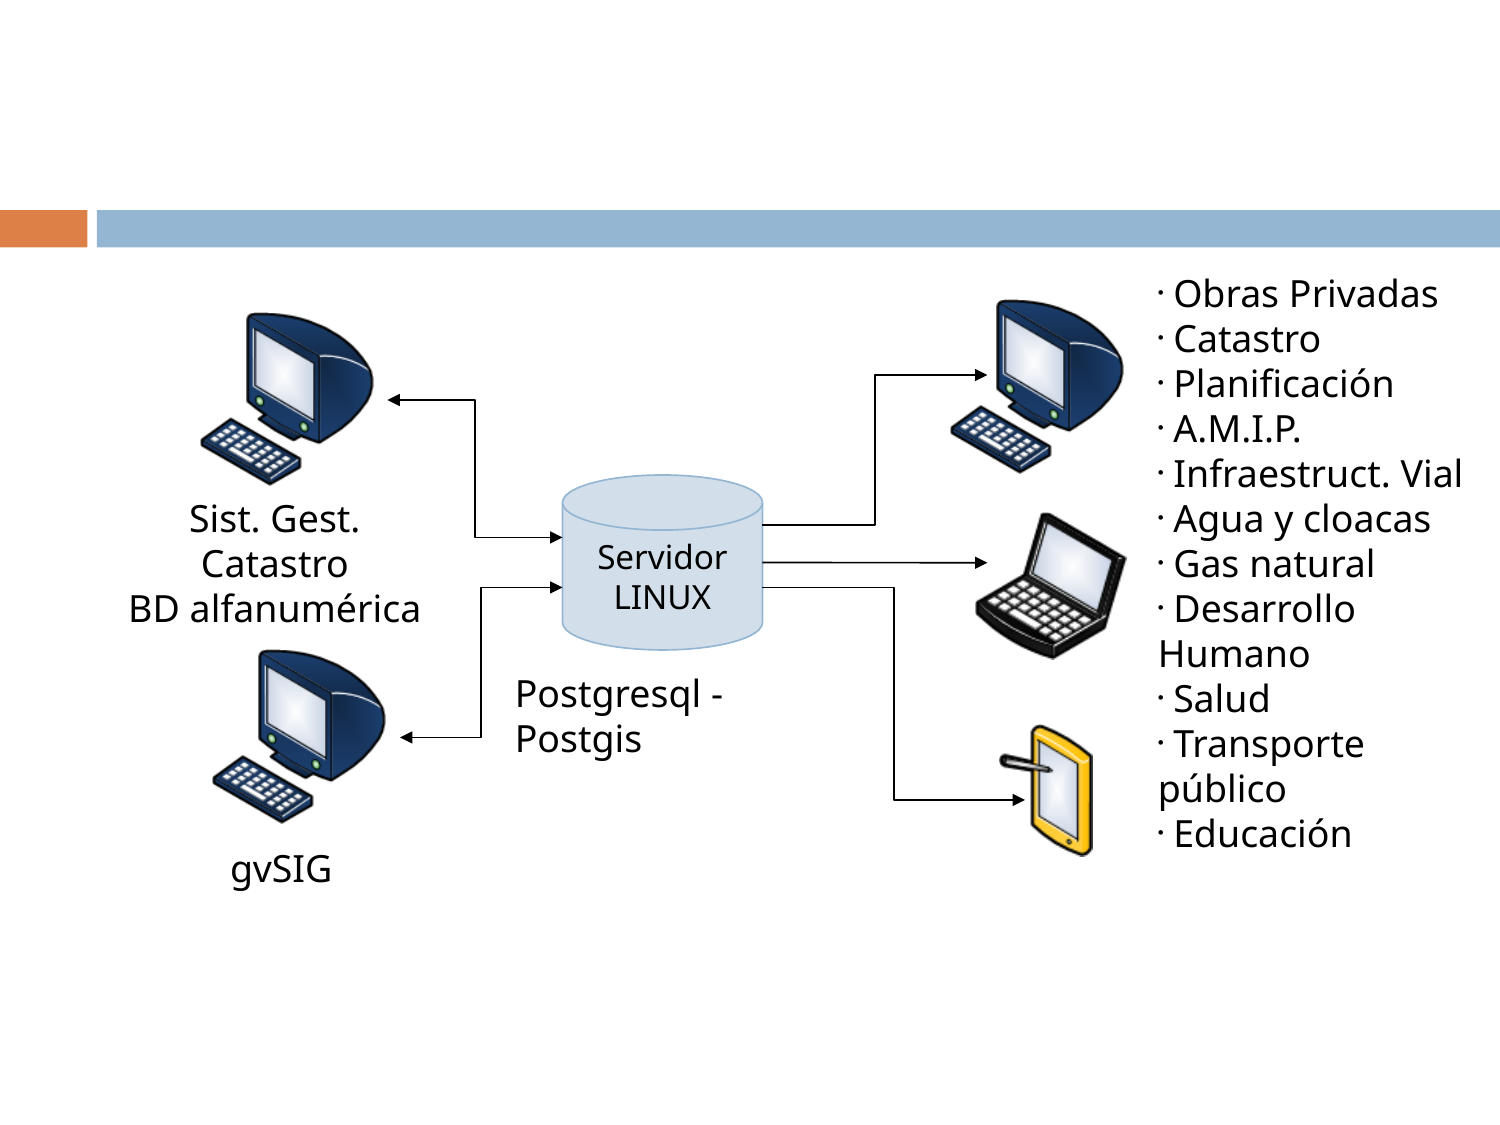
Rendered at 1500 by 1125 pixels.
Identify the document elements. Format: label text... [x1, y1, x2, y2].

picture [975, 512, 1124, 660]
text_box Sist. Gest. Catastro BD alfanumérica [112, 487, 438, 638]
picture [999, 724, 1093, 857]
text_box Obras Privadas Catastro Planificación A.M.I.P. Infraestruct. Vial Agua y cloacas Gas natural Desarrollo Humano Salud Transporte público Educación [1124, 224, 1500, 900]
picture [950, 299, 1124, 474]
picture [212, 649, 386, 824]
text_box Postgresql - Postgis [500, 662, 850, 768]
picture [200, 312, 374, 486]
text_box gvSIG [187, 837, 375, 898]
text_box Servidor LINUX [562, 474, 763, 650]
